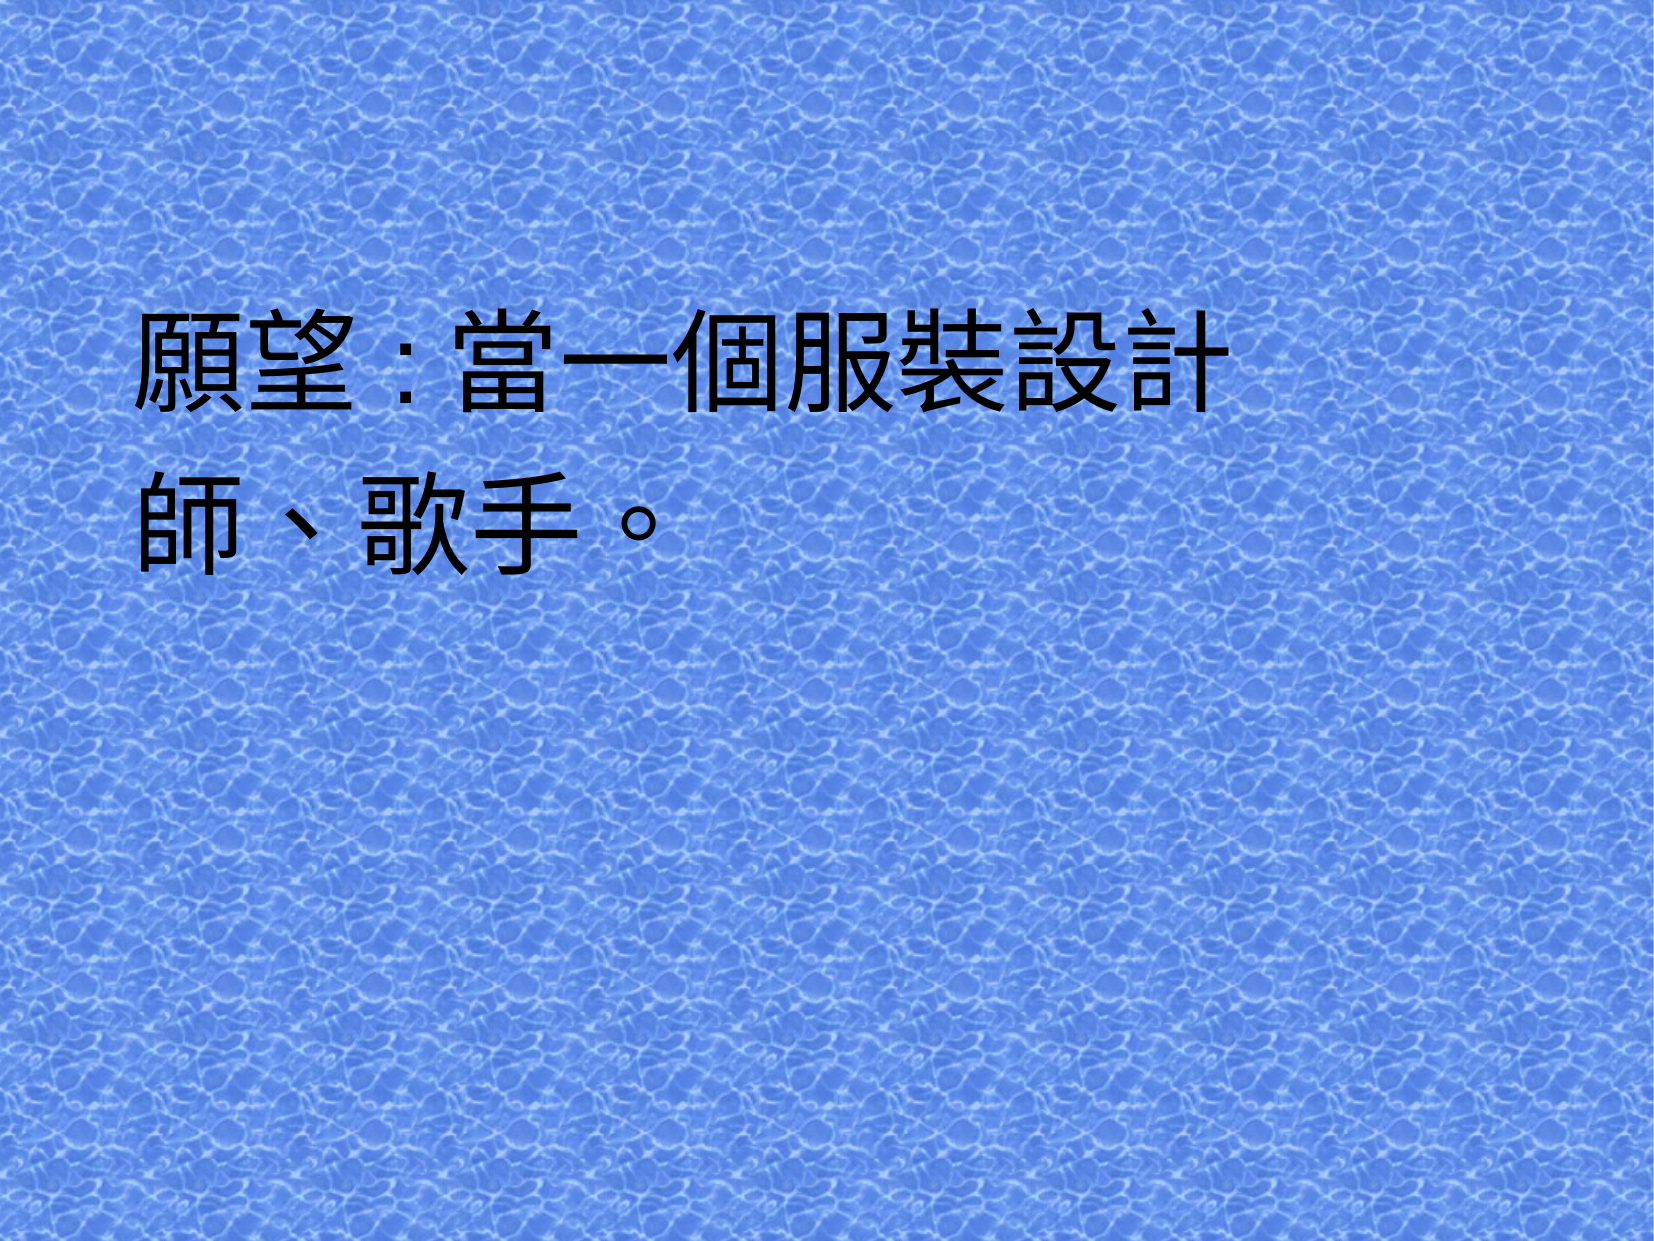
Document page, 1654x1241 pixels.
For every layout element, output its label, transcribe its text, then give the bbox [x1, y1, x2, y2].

text_box 願望:當一個服裝設計師、歌手。 [118, 265, 1418, 687]
picture [0, 0, 1654, 1241]
